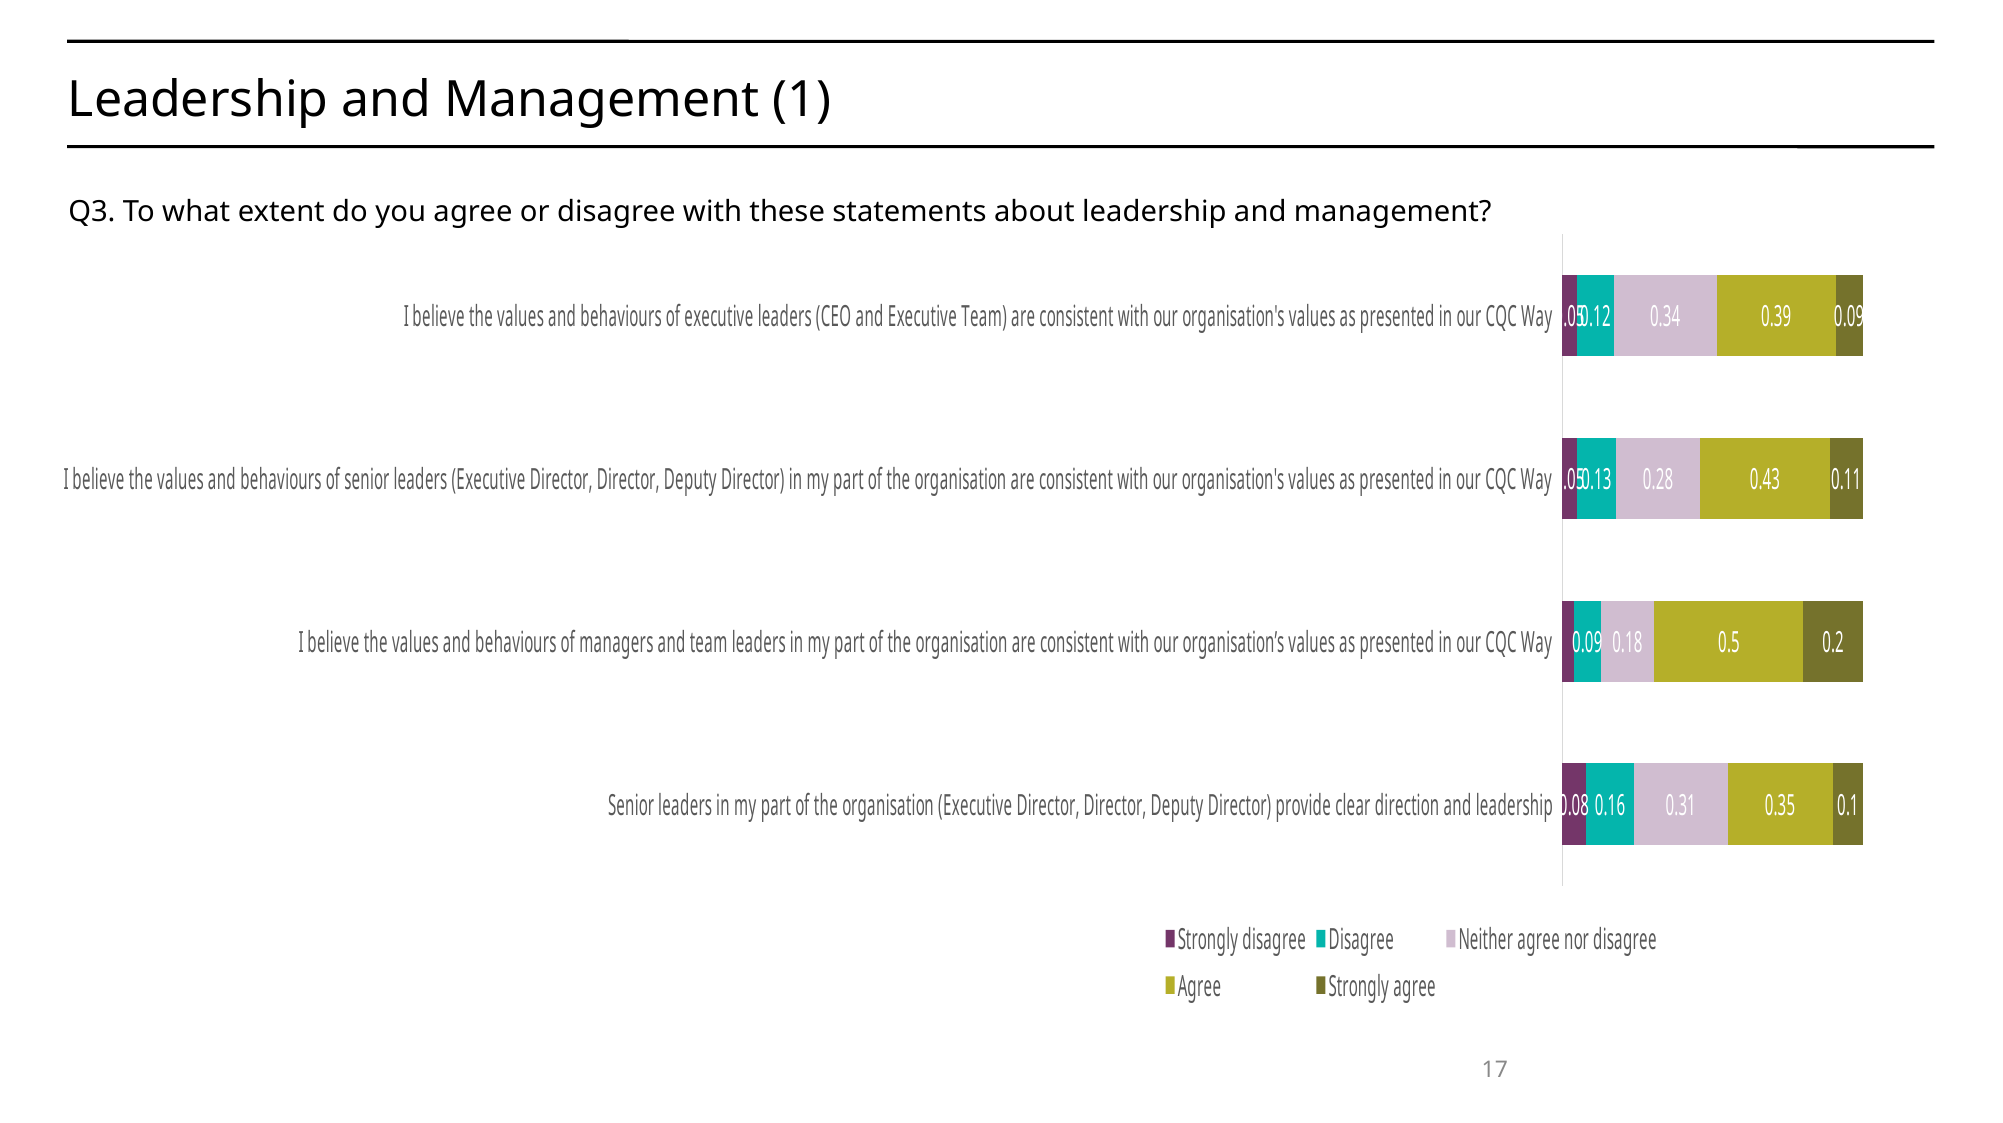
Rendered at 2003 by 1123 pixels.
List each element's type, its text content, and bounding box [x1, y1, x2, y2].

text_box Q3. To what extent do you agree or disagree with these statements about leadership and management? [68, 184, 1586, 218]
title Leadership and Management (1) [67, 48, 1936, 136]
text_box 17 [1466, 1039, 1934, 1100]
chart [63, 218, 1882, 1012]
